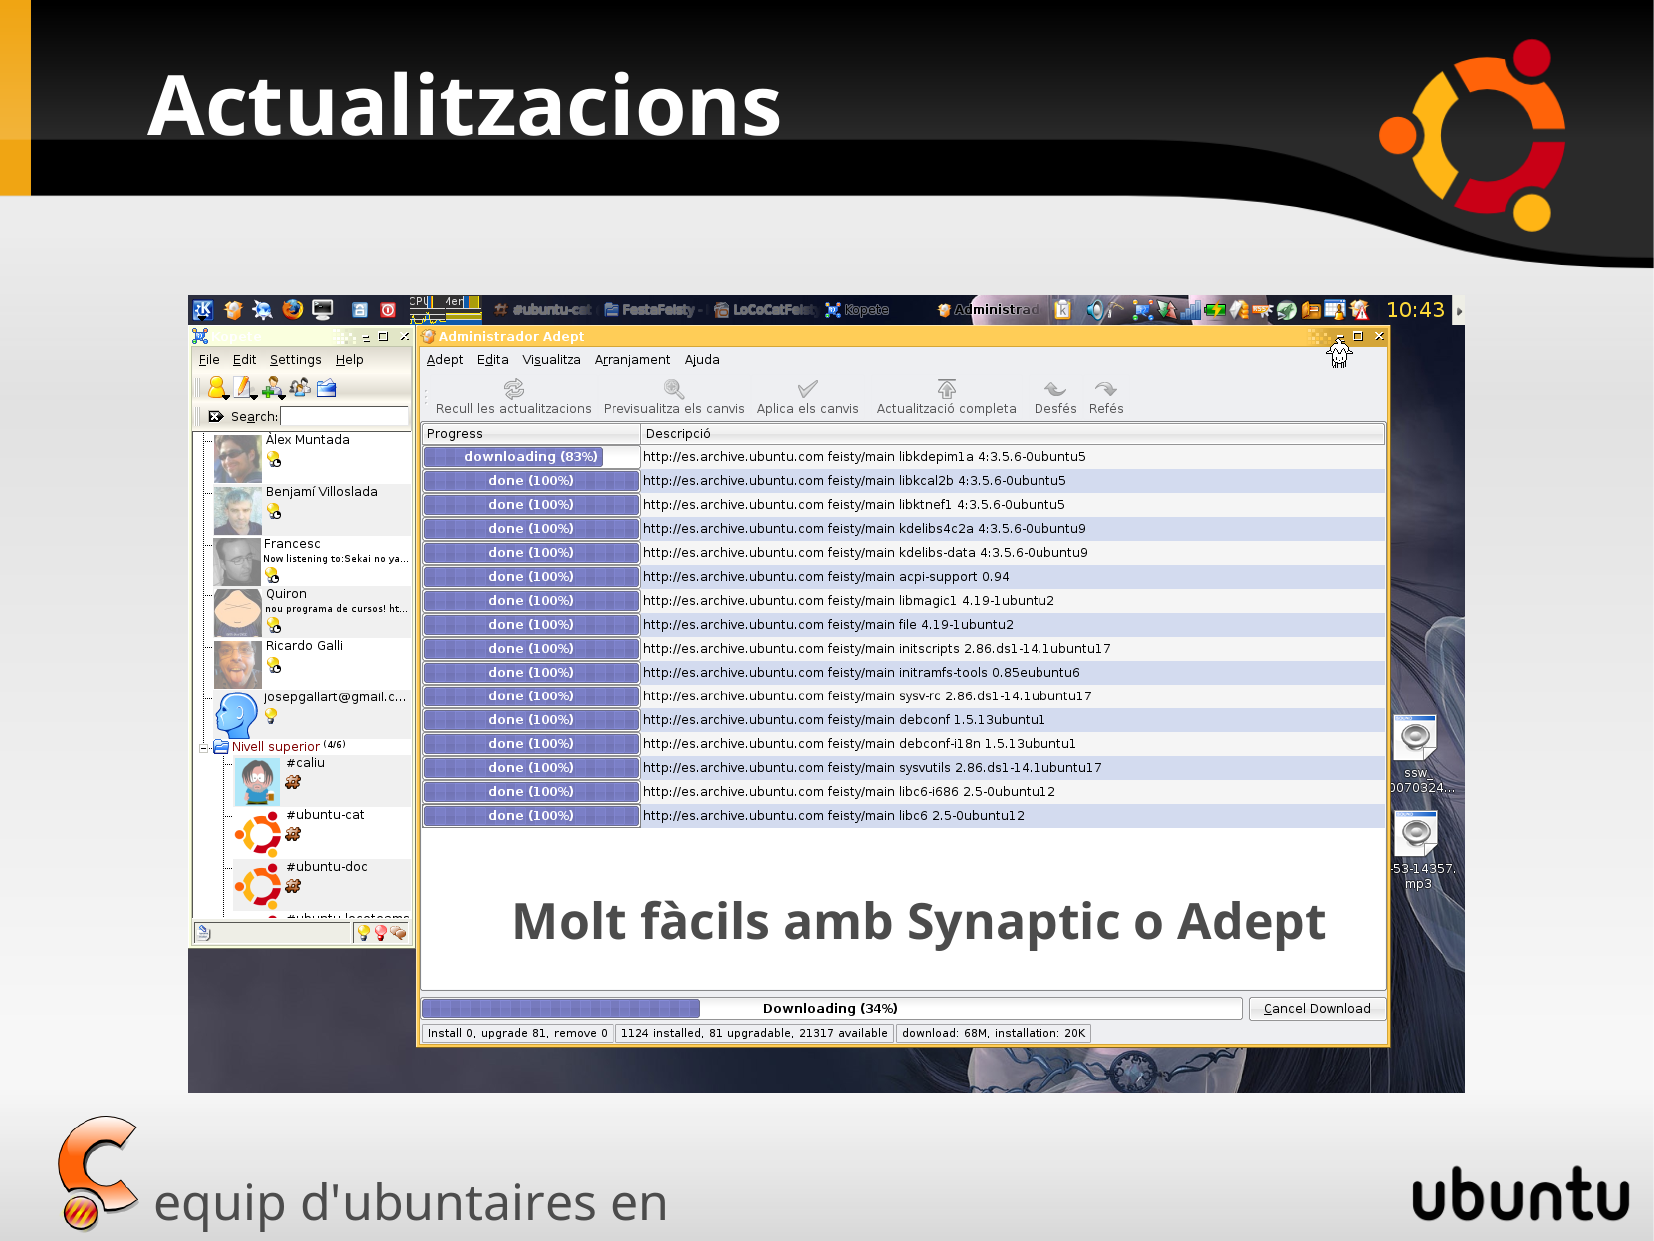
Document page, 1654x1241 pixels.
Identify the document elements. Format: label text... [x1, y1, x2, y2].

picture [0, 0, 1654, 1241]
title Actualitzacions [0, 0, 1359, 208]
text_box Molt fàcils amb Synaptic o Adept [511, 886, 1359, 945]
